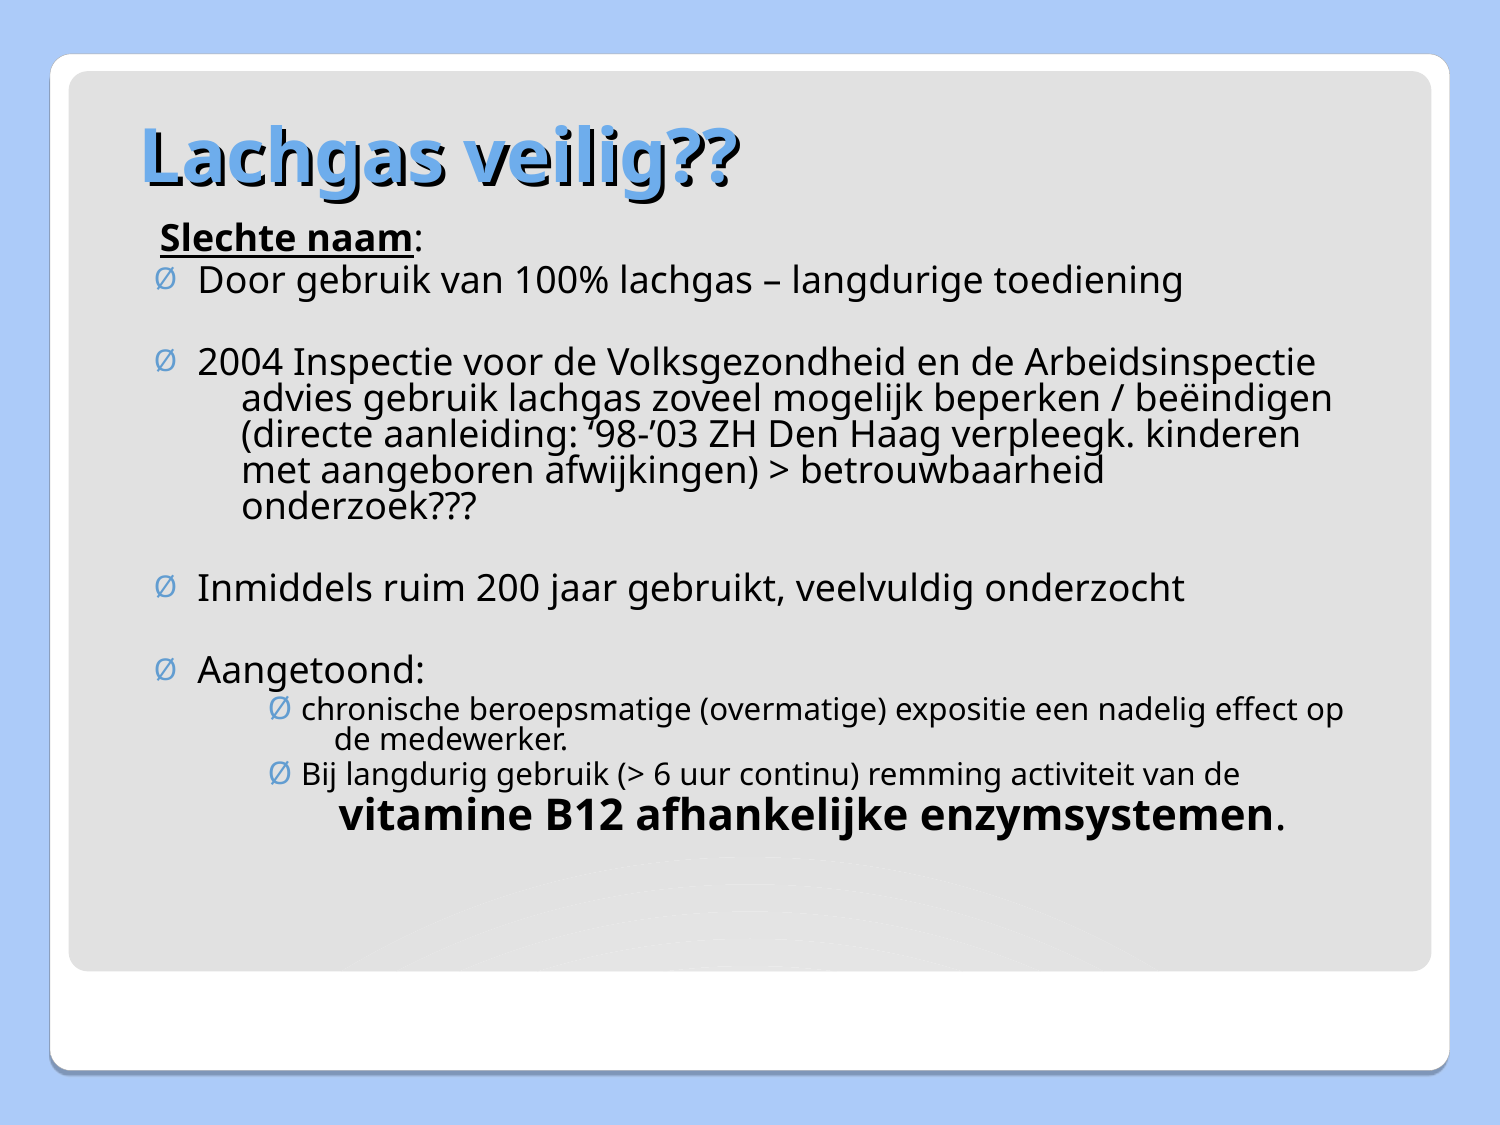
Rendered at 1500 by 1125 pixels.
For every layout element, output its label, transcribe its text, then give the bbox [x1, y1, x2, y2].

title Lachgas veilig?? [123, 54, 1362, 205]
list Slechte naam: Door gebruik van 100% lachgas – langdurige toediening 2004 Inspectie voor de Volksgezondheid en de Arbeidsinspectie advies gebruik lachgas zoveel mogelijk beperken / beëindigen (directe aanleiding: ‘98-’03 ZH Den Haag verpleegk. kinderen met aangeboren afwijkingen) > betrouwbaarheid onderzoek??? Inmiddels ruim 200 jaar gebruikt, veelvuldig onderzocht Aangetoond: chronische beroepsmatige (overmatige) expositie een nadelig effect op de medewerker. Bij langdurig gebruik (> 6 uur continu) remming activiteit van de vitamine B12 afhankelijke enzymsystemen. [123, 208, 1365, 1071]
